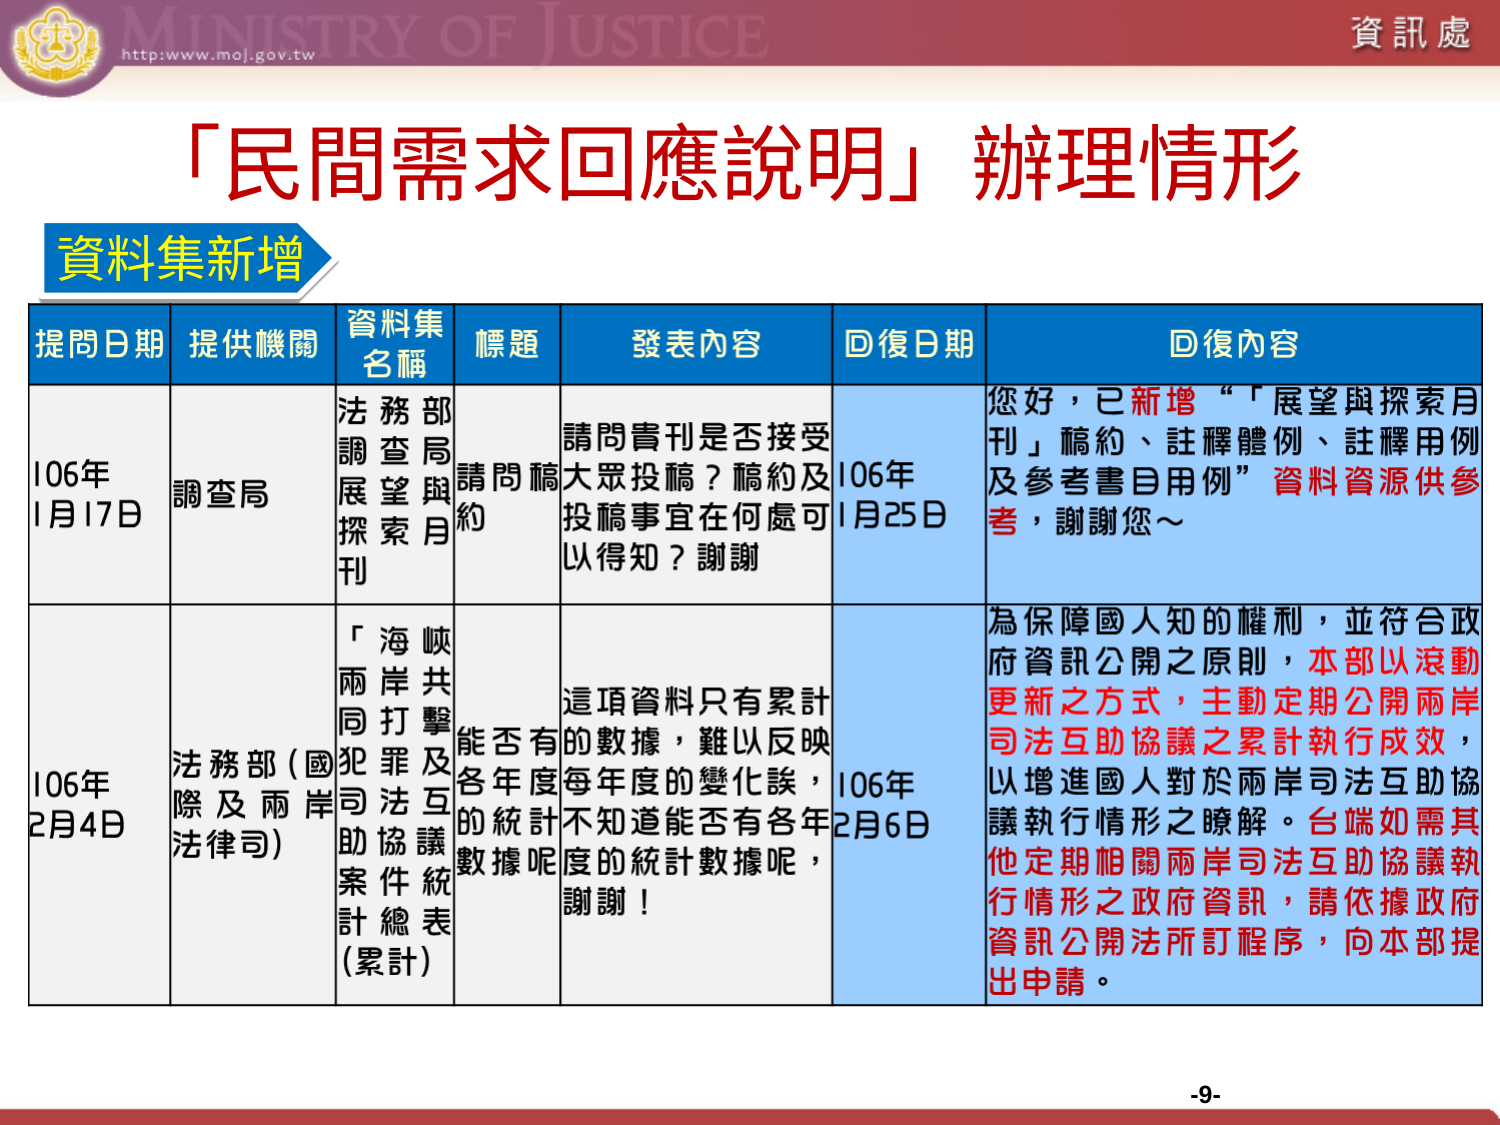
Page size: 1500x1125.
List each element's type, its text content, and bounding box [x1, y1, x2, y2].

picture [28, 293, 1483, 1026]
text_box 資料集新增 [41, 219, 396, 296]
text_box -9- [1175, 1070, 1488, 1109]
text_box 「民間需求回應說明」辦理情形 [123, 103, 1333, 220]
